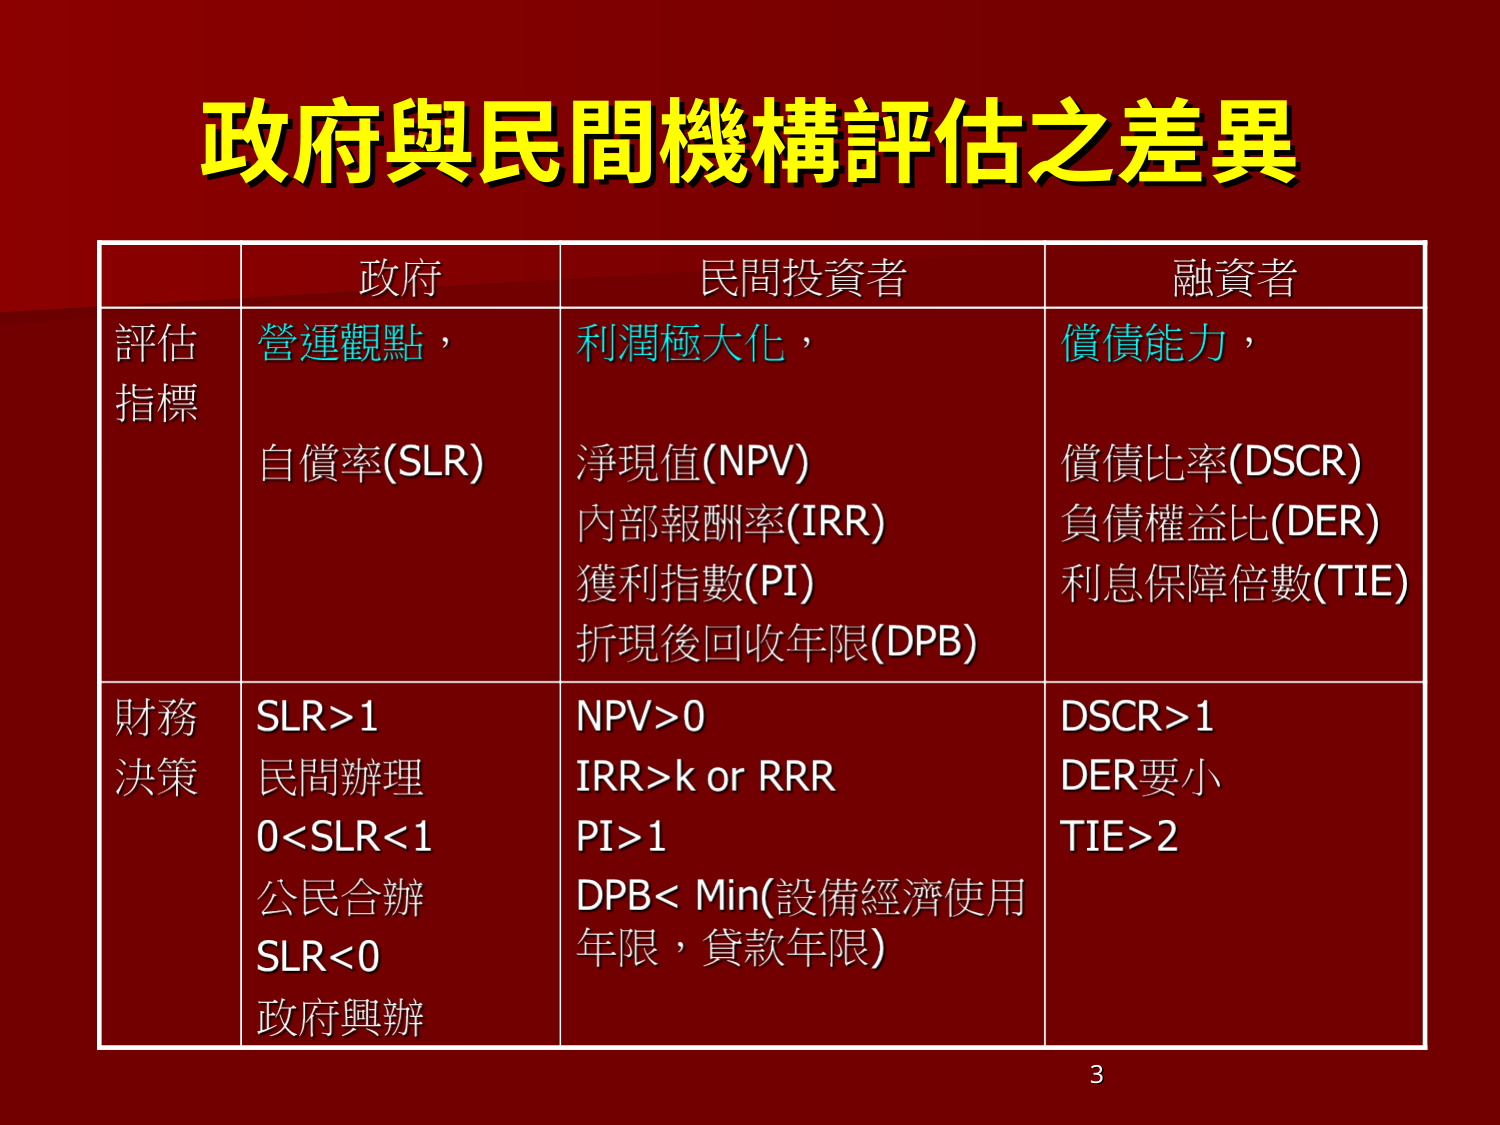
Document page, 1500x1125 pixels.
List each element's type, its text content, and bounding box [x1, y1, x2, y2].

title 政府與民間機構評估之差異 [75, 45, 1426, 233]
text_box [1074, 1071, 1426, 1101]
picture [88, 237, 1438, 1071]
